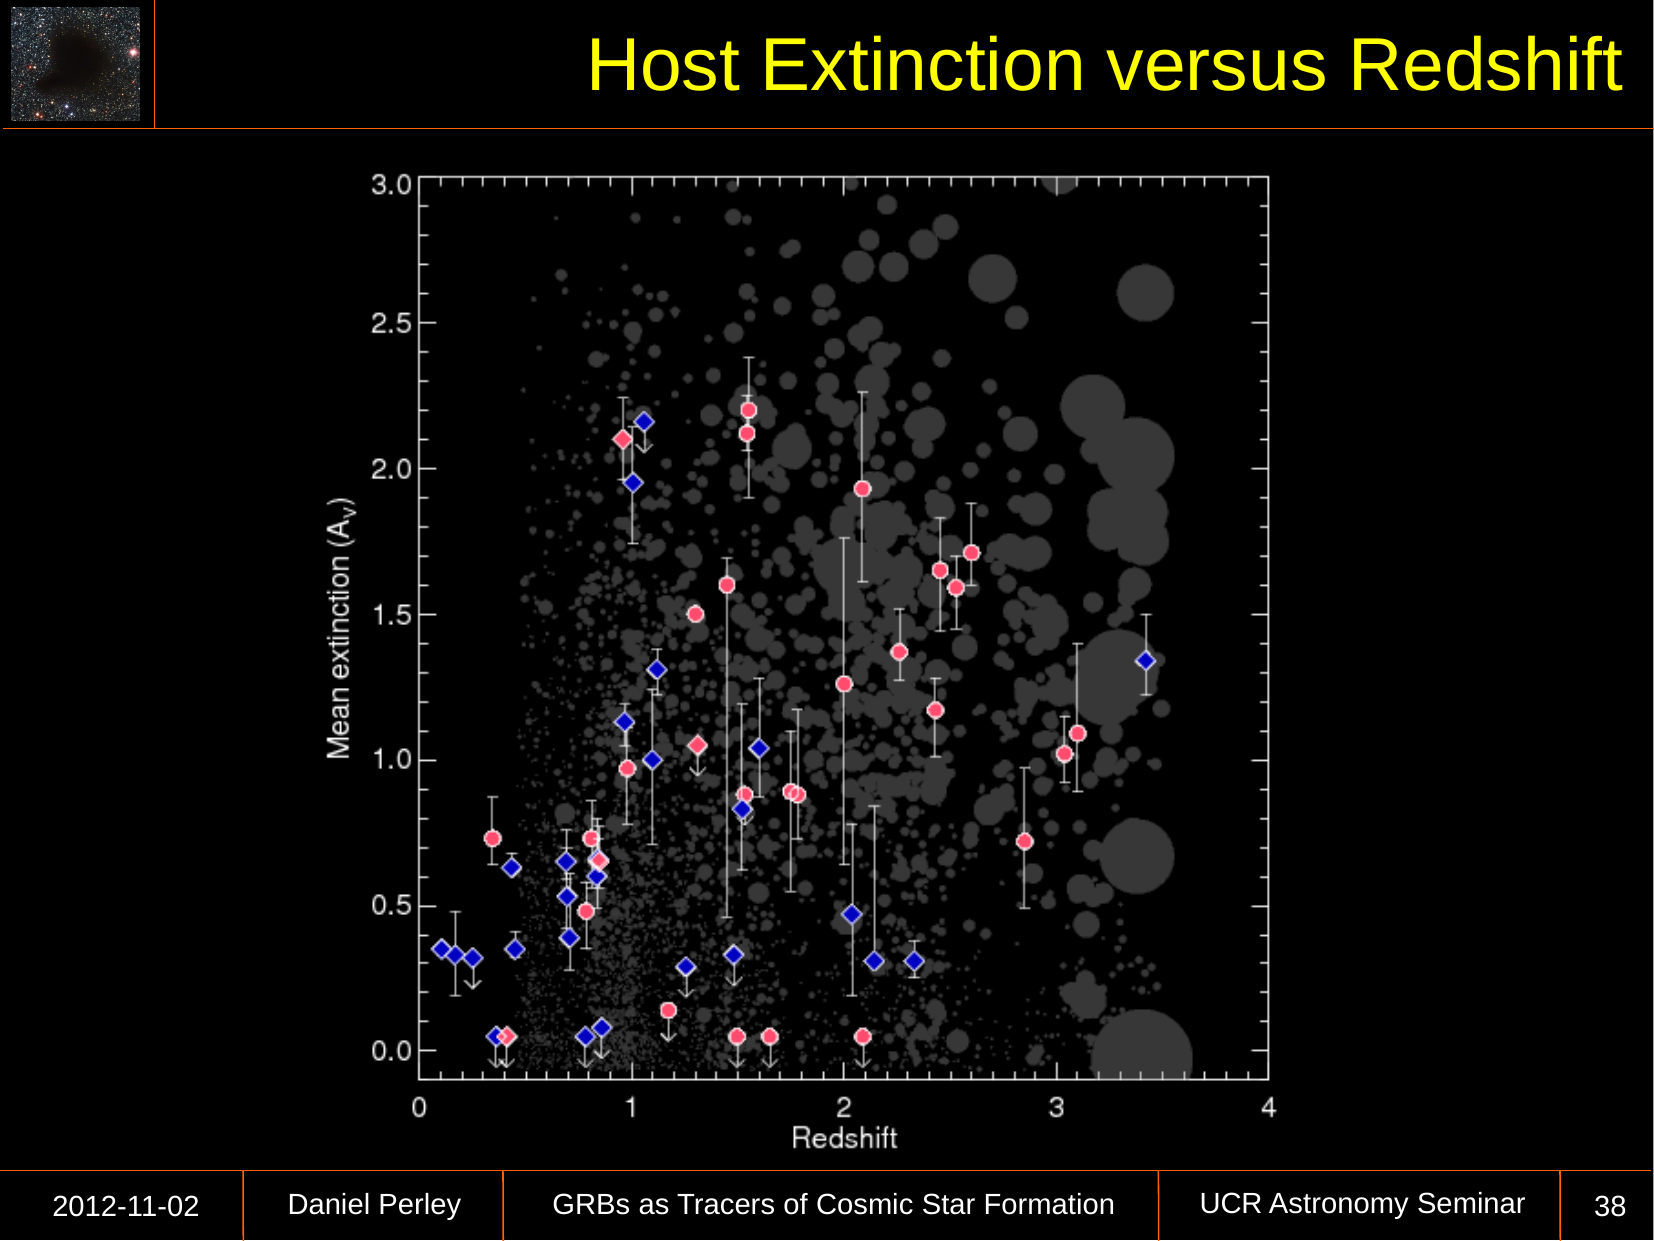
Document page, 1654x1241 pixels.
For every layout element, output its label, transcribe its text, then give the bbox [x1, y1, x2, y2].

picture [300, 149, 1286, 1163]
picture [11, 7, 140, 121]
title Host Extinction versus Redshift [187, 21, 1624, 108]
